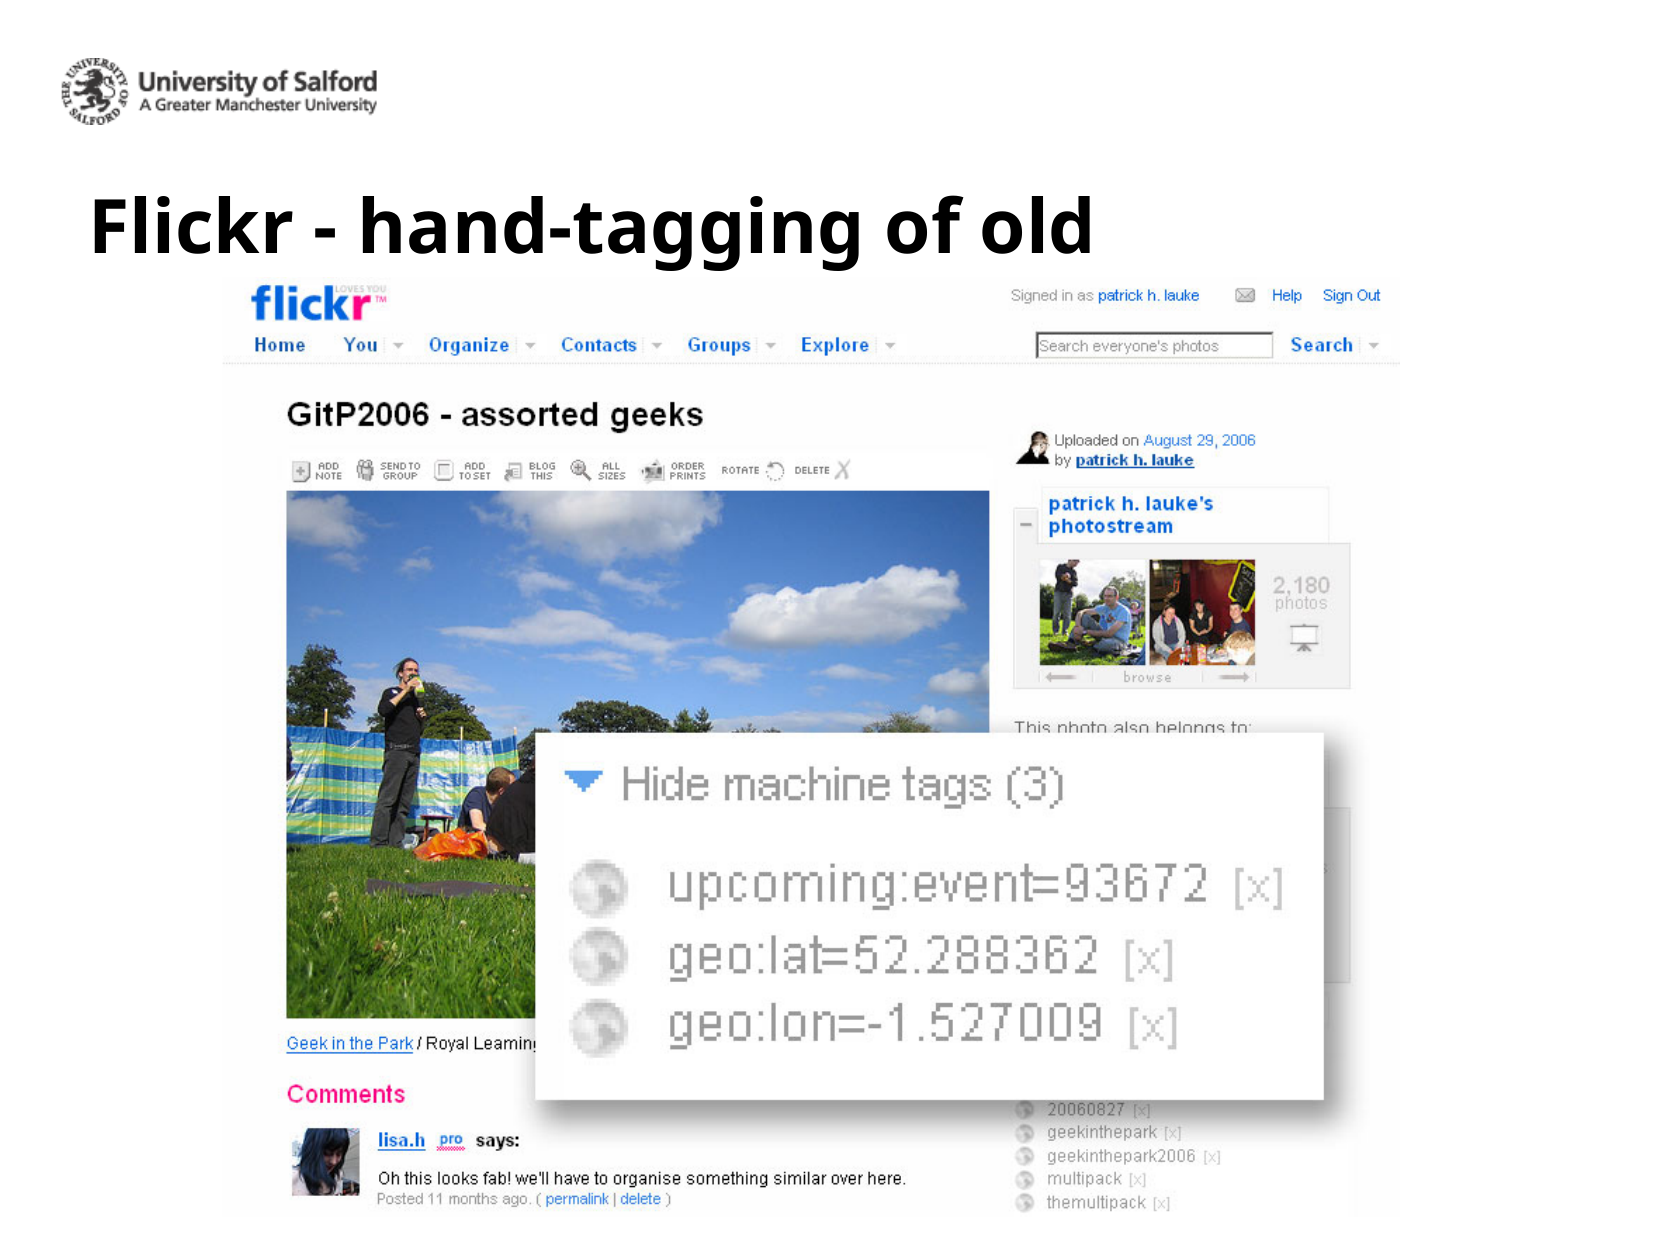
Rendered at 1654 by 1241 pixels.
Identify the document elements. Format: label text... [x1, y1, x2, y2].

picture [222, 277, 1400, 1217]
picture [59, 58, 380, 125]
title Flickr - hand-tagging of old [88, 178, 1565, 269]
